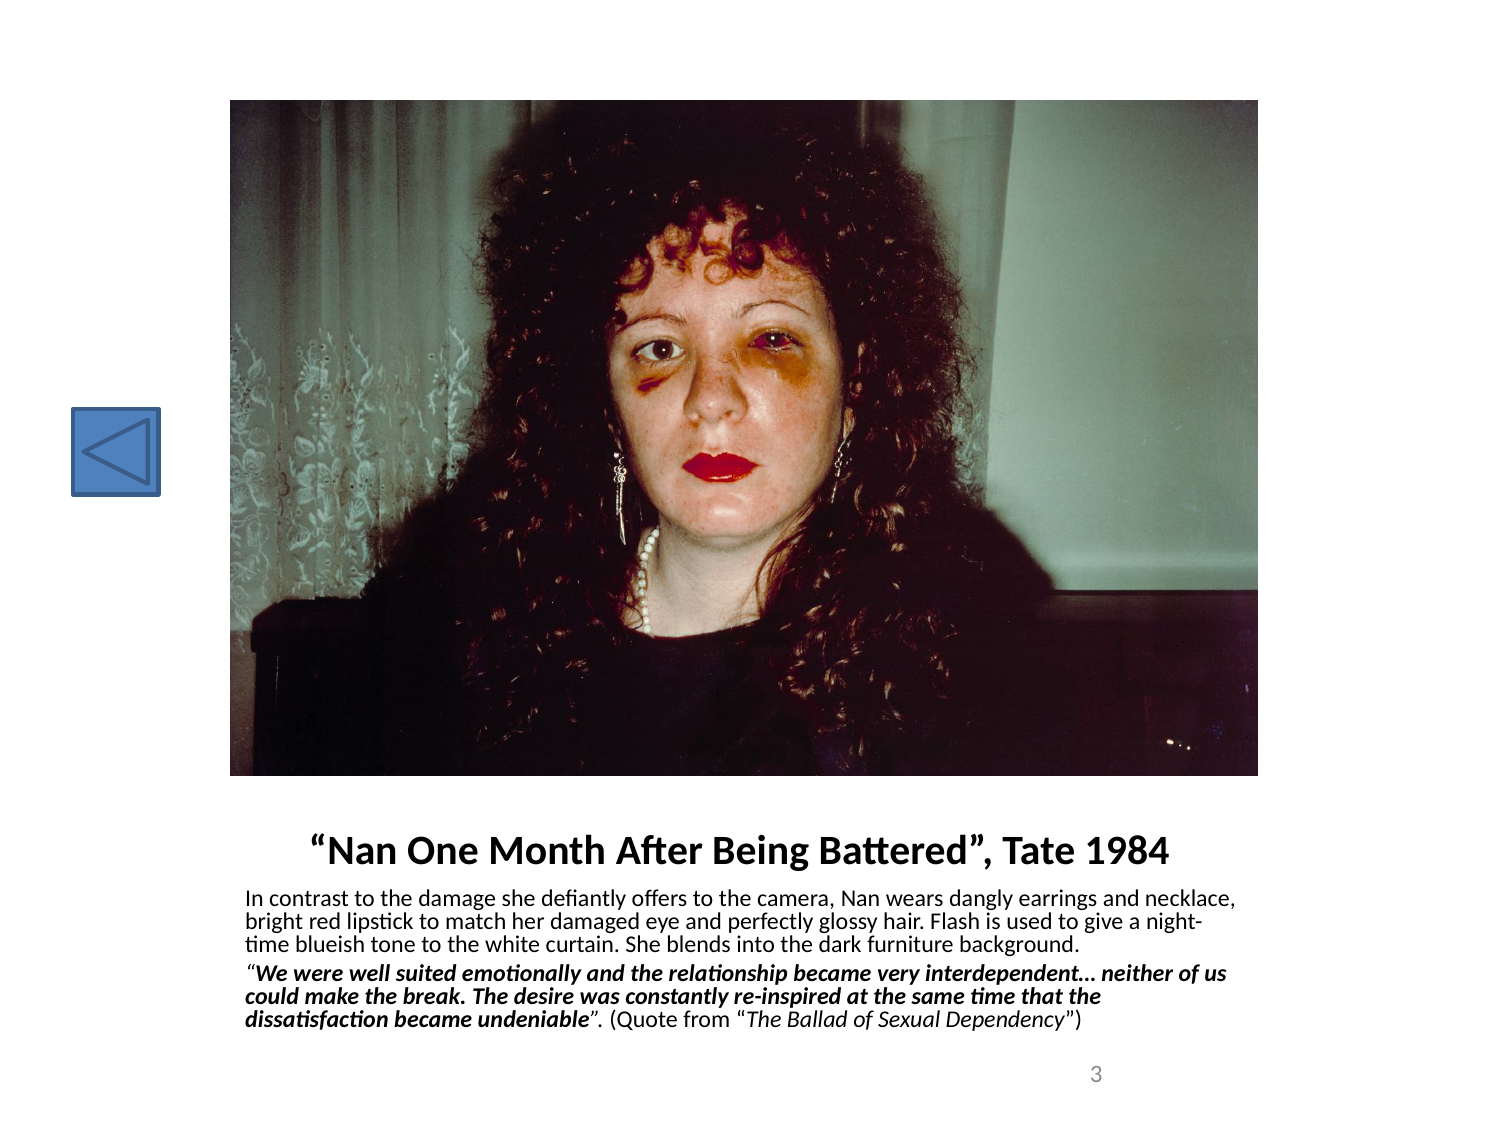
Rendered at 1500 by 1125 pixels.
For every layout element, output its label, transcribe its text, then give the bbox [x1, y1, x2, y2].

list In contrast to the damage she defiantly offers to the camera, Nan wears dangly earrings and necklace, bright red lipstick to match her damaged eye and perfectly glossy hair. Flash is used to give a night-time blueish tone to the white curtain. She blends into the dark furniture background. “We were well suited emotionally and the relationship became very interdependent… neither of us could make the break. The desire was constantly re-inspired at the same time that the dissatisfaction became undeniable”. (Quote from “The Ballad of Sexual Dependency”) [230, 880, 1258, 1059]
picture [230, 100, 1258, 776]
text_box 3 [1074, 1042, 1426, 1103]
title “Nan One Month After Being Battered”, Tate 1984 [294, 787, 1195, 880]
text_box [72, 408, 159, 495]
